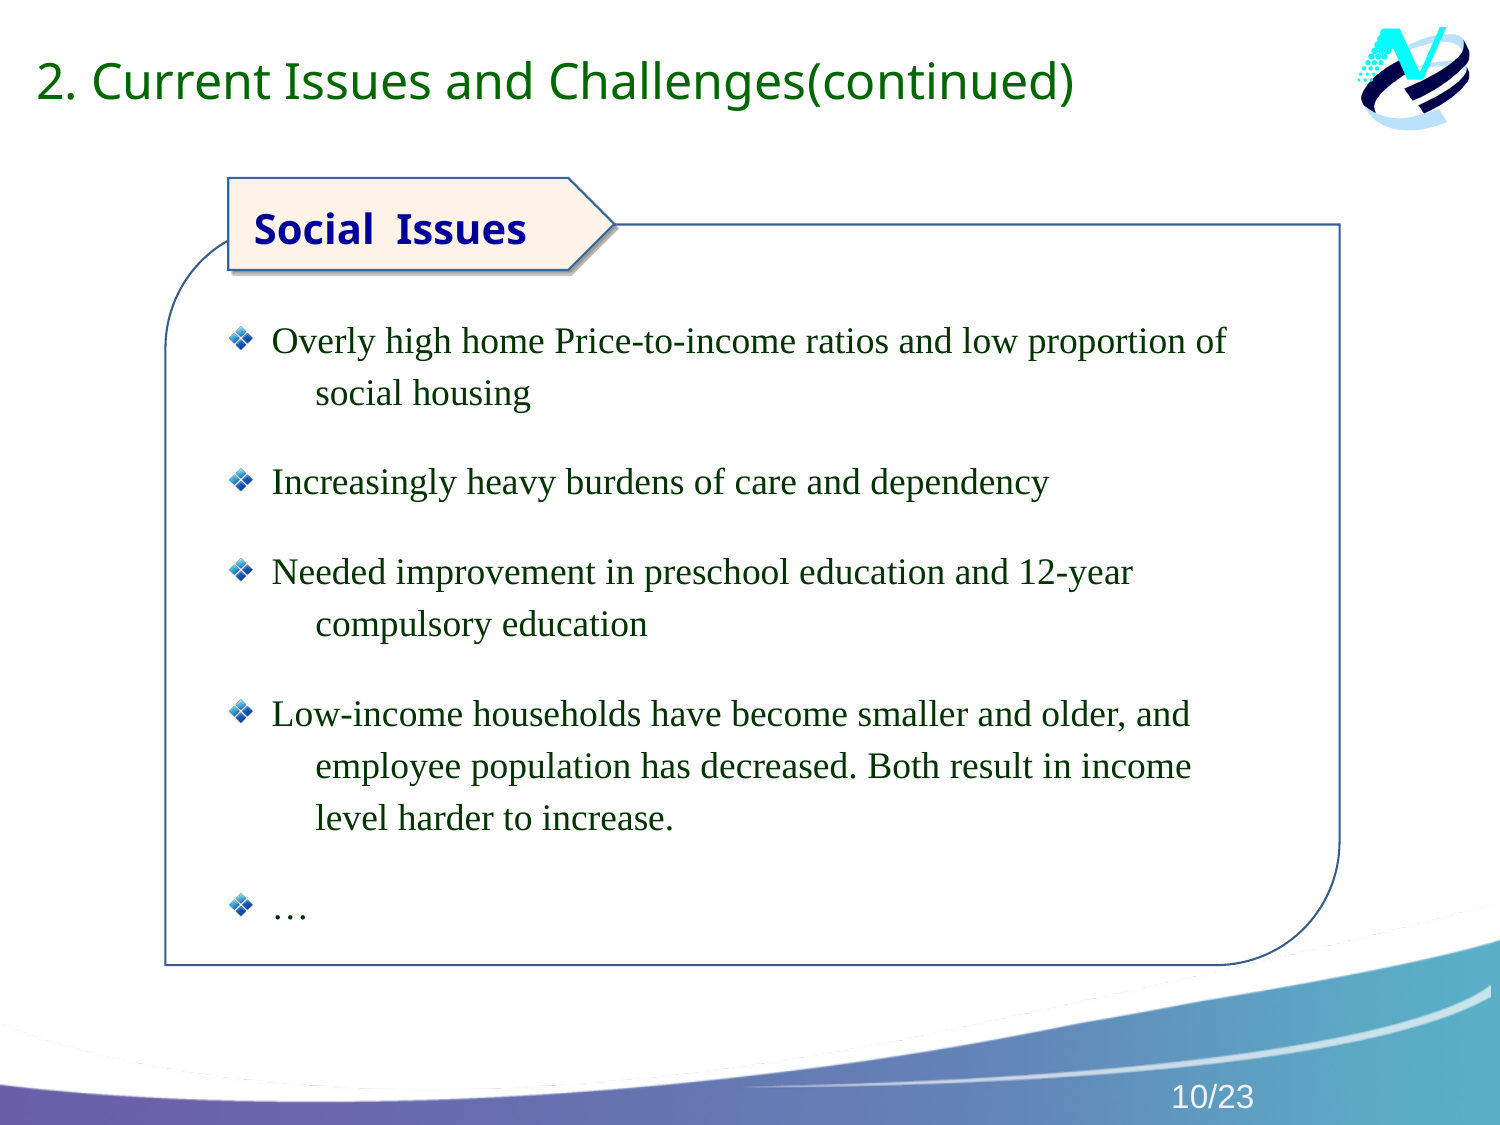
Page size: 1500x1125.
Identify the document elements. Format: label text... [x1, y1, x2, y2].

text_box Social Issues [228, 177, 615, 271]
text_box 2. Current Issues and Challenges(continued) [36, 43, 1500, 118]
text_box Overly high home Price-to-income ratios and low proportion of social housing Increasingly heavy burdens of care and dependency Needed improvement in preschool education and 12-year compulsory education Low-income households have become smaller and older, and employee population has decreased. Both result in income level harder to increase. … [181, 269, 1310, 917]
